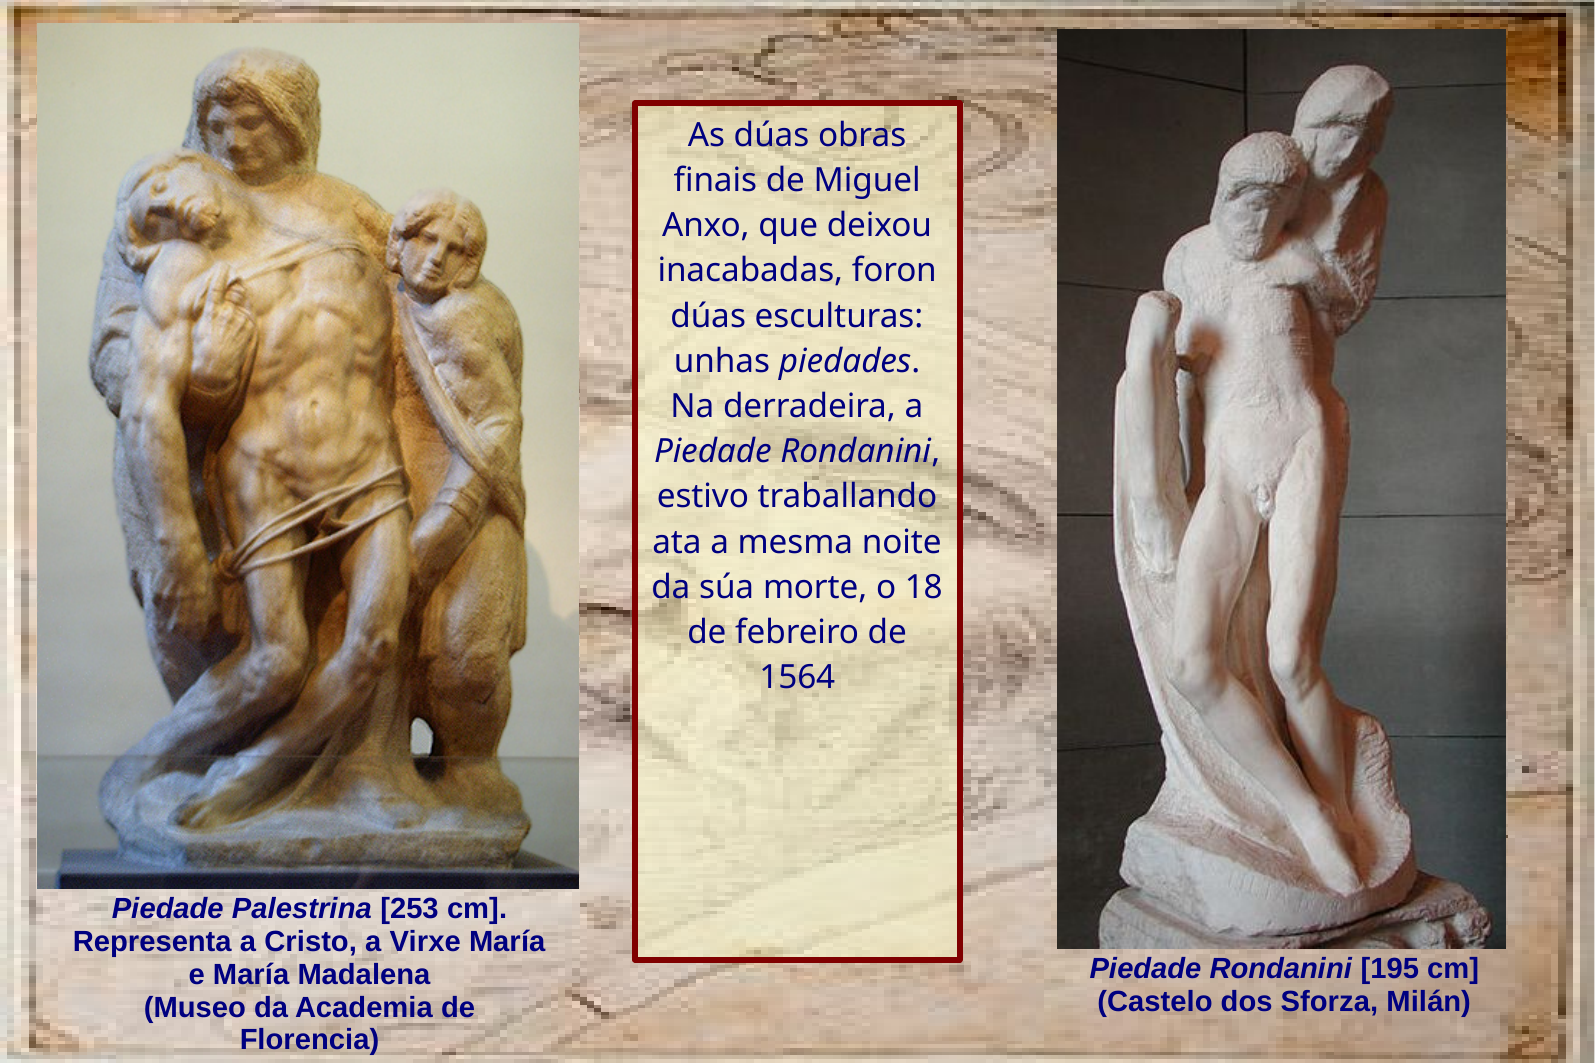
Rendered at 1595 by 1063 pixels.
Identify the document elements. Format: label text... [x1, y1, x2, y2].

text_box Piedade Rondanini [195 cm] (Castelo dos Sforza, Milán) [1074, 949, 1495, 1026]
text_box Piedade Palestrina [253 cm]. Representa a Cristo, a Virxe María e María Madalena (Museo da Academia de Florencia) [58, 889, 563, 1063]
picture [0, 0, 1595, 1063]
text_box As dúas obras finais de Miguel Anxo, que deixou inacabadas, foron dúas esculturas: unhas piedades. Na derradeira, a Piedade Rondanini, estivo traballando ata a mesma noite da súa morte, o 18 de febreiro de 1564 [634, 103, 960, 960]
